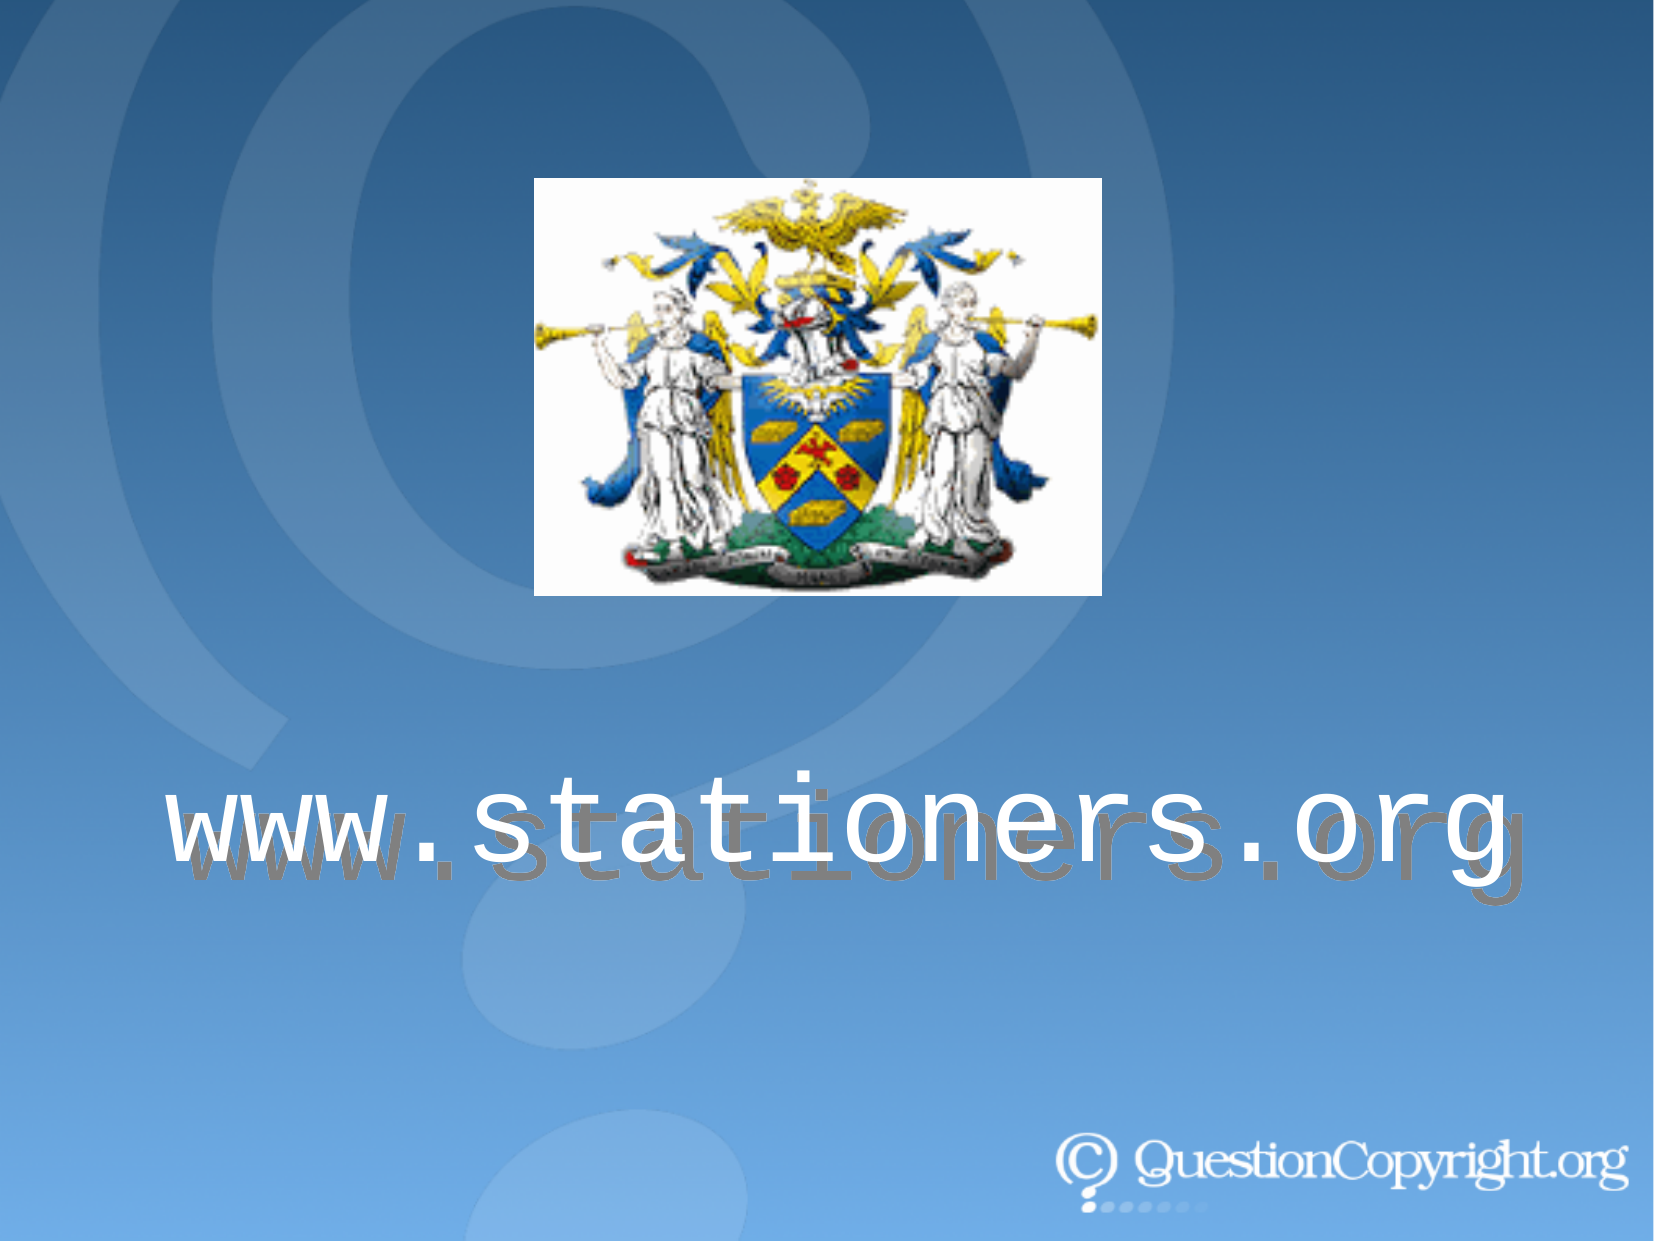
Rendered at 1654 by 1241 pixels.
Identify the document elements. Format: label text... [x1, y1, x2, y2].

picture [0, 0, 1654, 1241]
text_box www.stationers.org [150, 750, 1538, 909]
